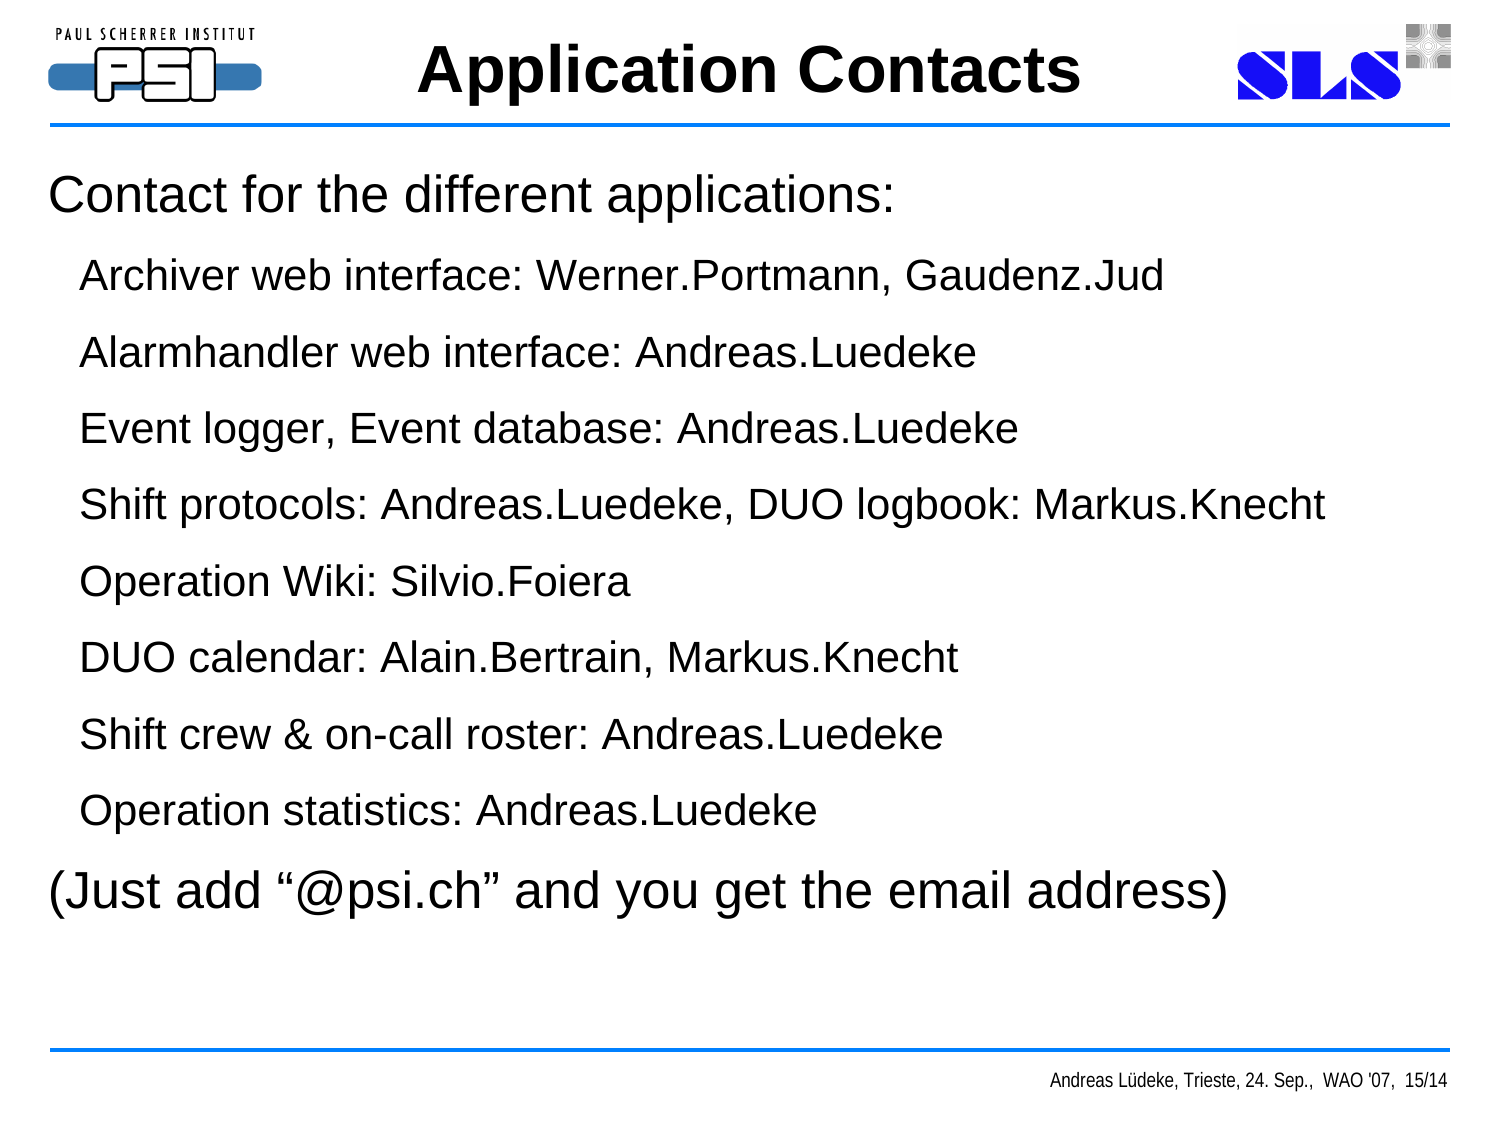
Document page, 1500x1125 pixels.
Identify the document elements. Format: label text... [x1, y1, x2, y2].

list Contact for the different applications: Archiver web interface: Werner.Portmann, Gaudenz.Jud Alarmhandler web interface: Andreas.Luedeke Event logger, Event database: Andreas.Luedeke Shift protocols: Andreas.Luedeke, DUO logbook: Markus.Knecht Operation Wiki: Silvio.Foiera DUO calendar: Alain.Bertrain, Markus.Knecht Shift crew & on-call roster: Andreas.Luedeke Operation statistics: Andreas.Luedeke (Just add “@psi.ch” and you get the email address) [47, 165, 1471, 1010]
picture [37, 12, 276, 113]
title Application Contacts [50, 25, 1451, 113]
